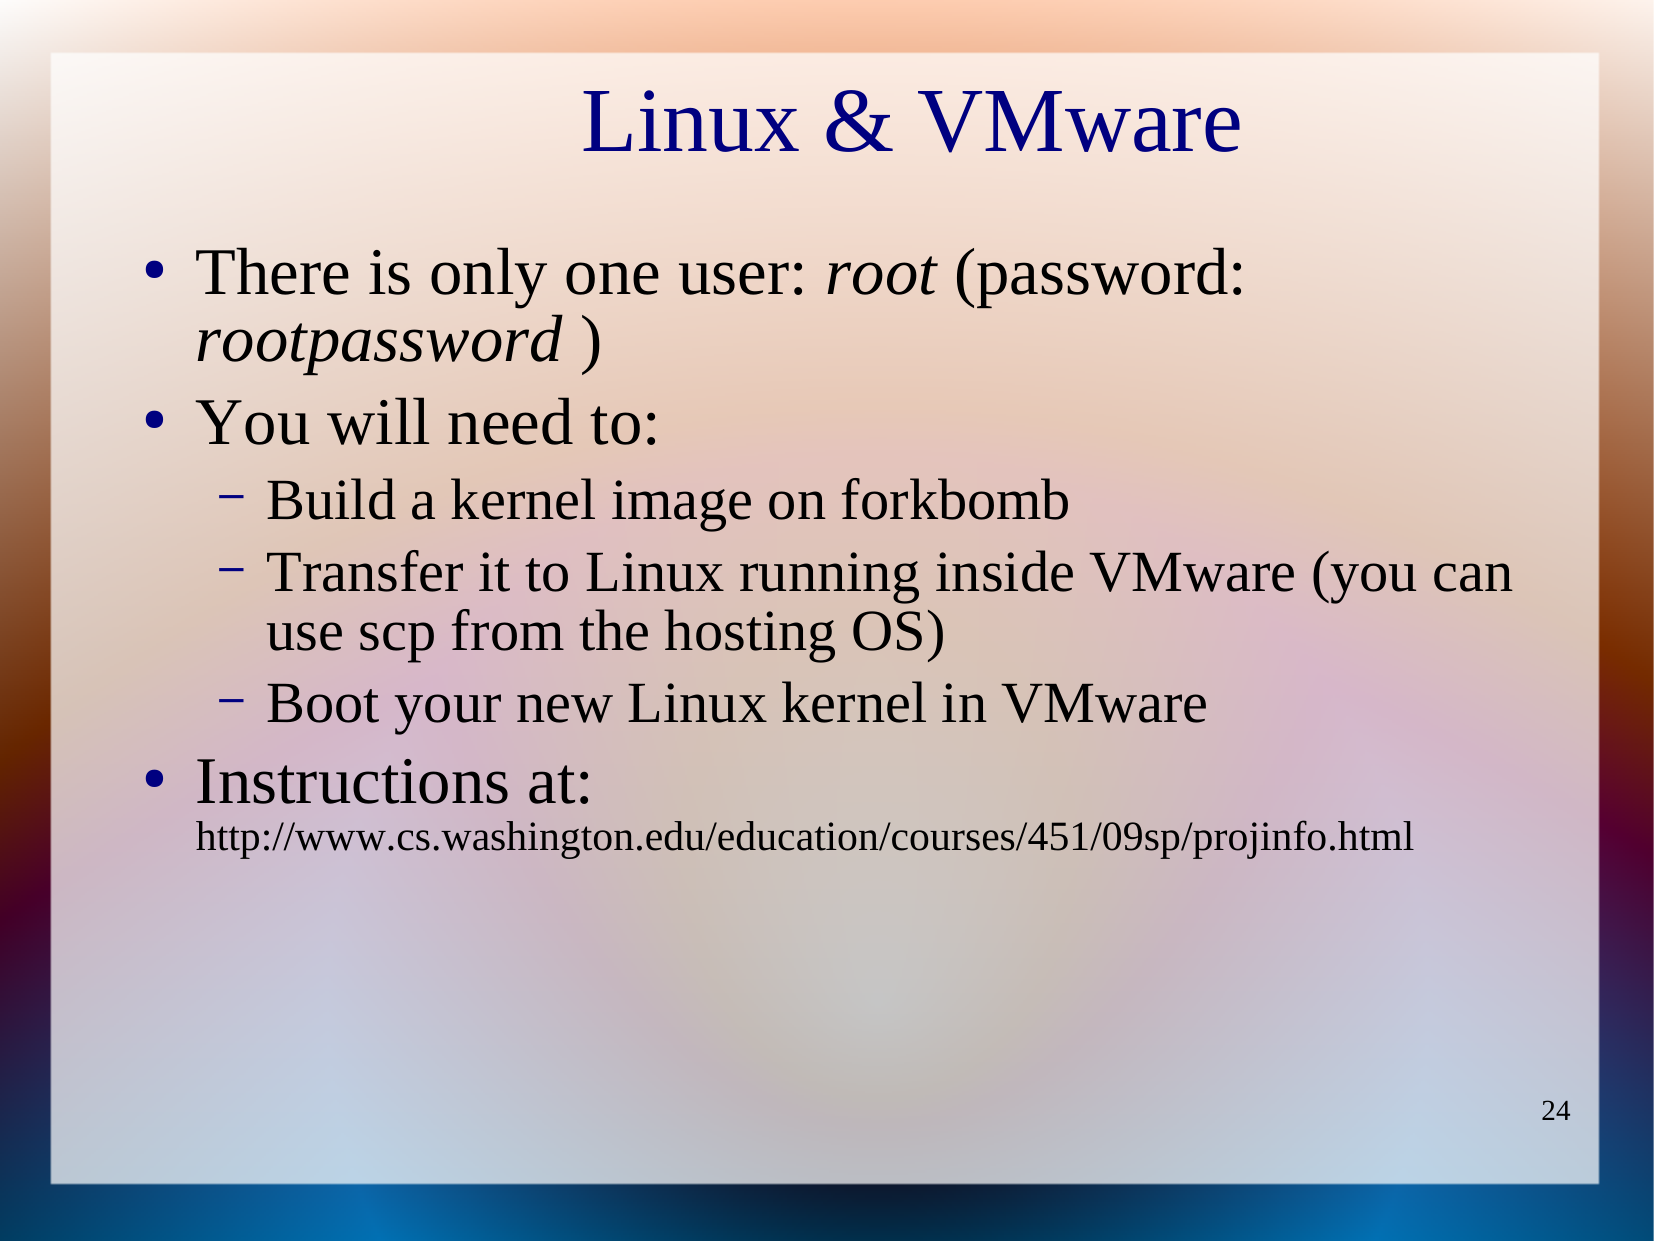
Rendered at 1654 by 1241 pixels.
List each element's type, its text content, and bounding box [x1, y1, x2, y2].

list There is only one user: root (password: rootpassword ) You will need to: Build a kernel image on forkbomb Transfer it to Linux running inside VMware (you can use scp from the hosting OS) Boot your new Linux kernel in VMware Instructions at: http://www.cs.washington.edu/education/courses/451/09sp/projinfo.html [110, 234, 1620, 1113]
picture [0, 0, 1654, 1241]
title Linux & VMware [208, 38, 1618, 180]
